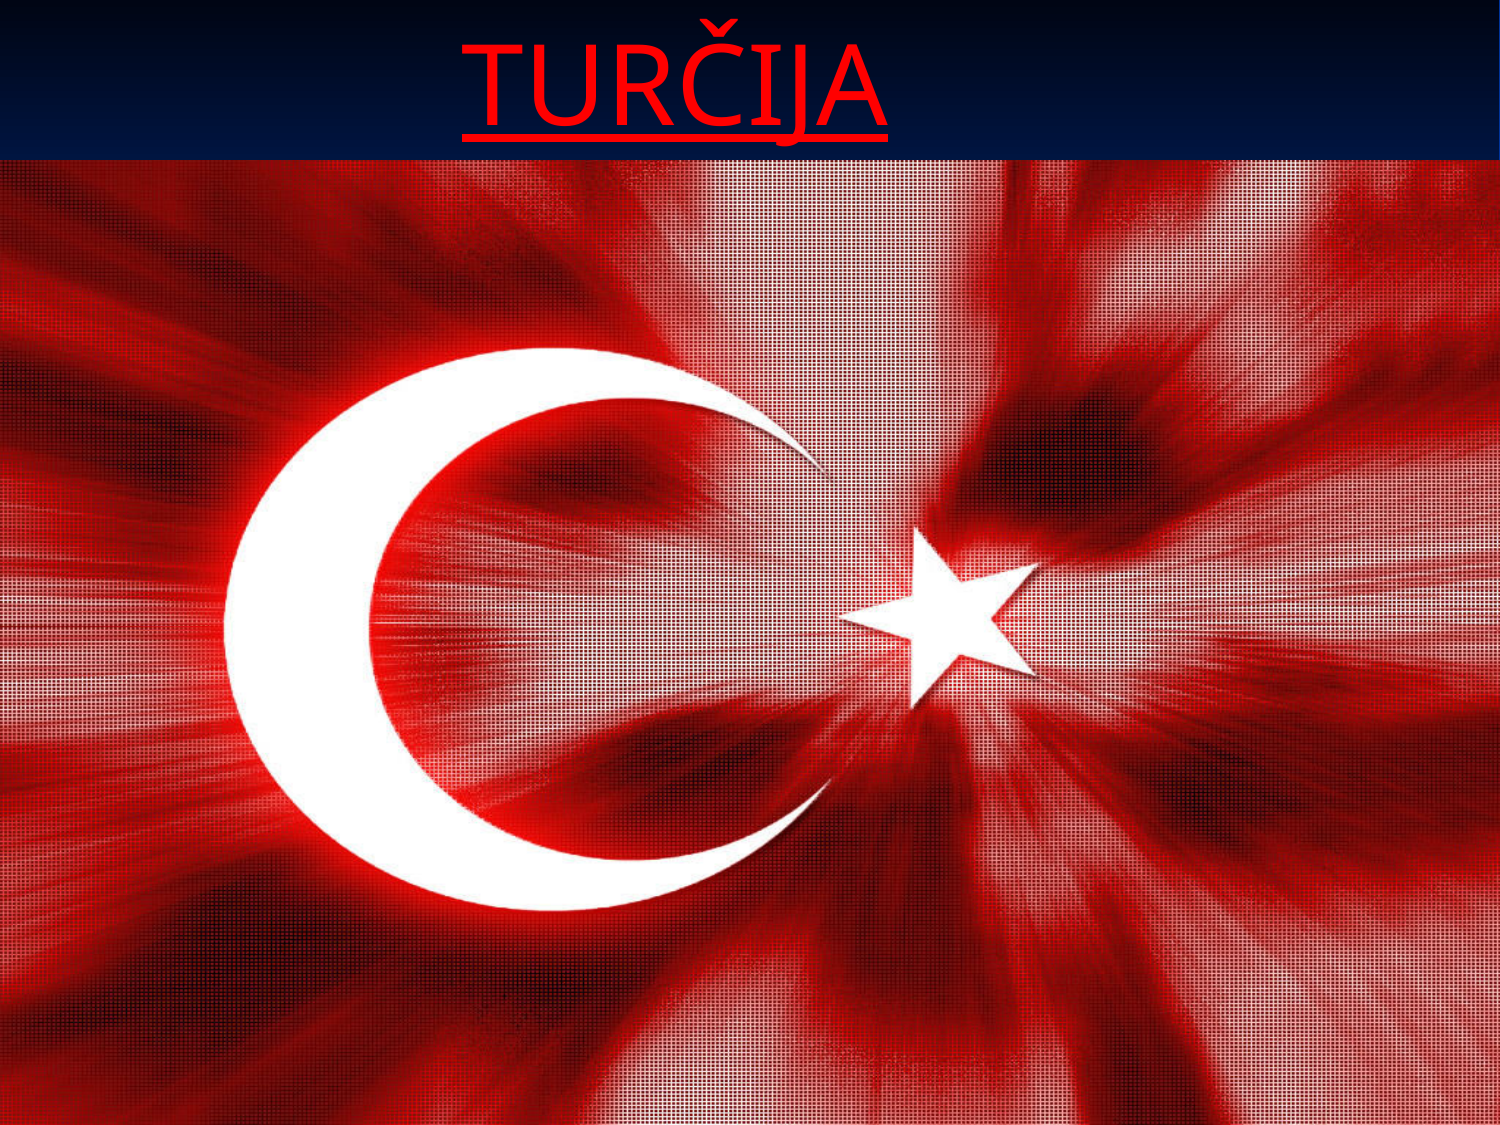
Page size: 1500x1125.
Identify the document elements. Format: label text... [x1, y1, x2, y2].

title TURČIJA [0, 0, 1350, 160]
picture [0, 160, 1500, 1125]
